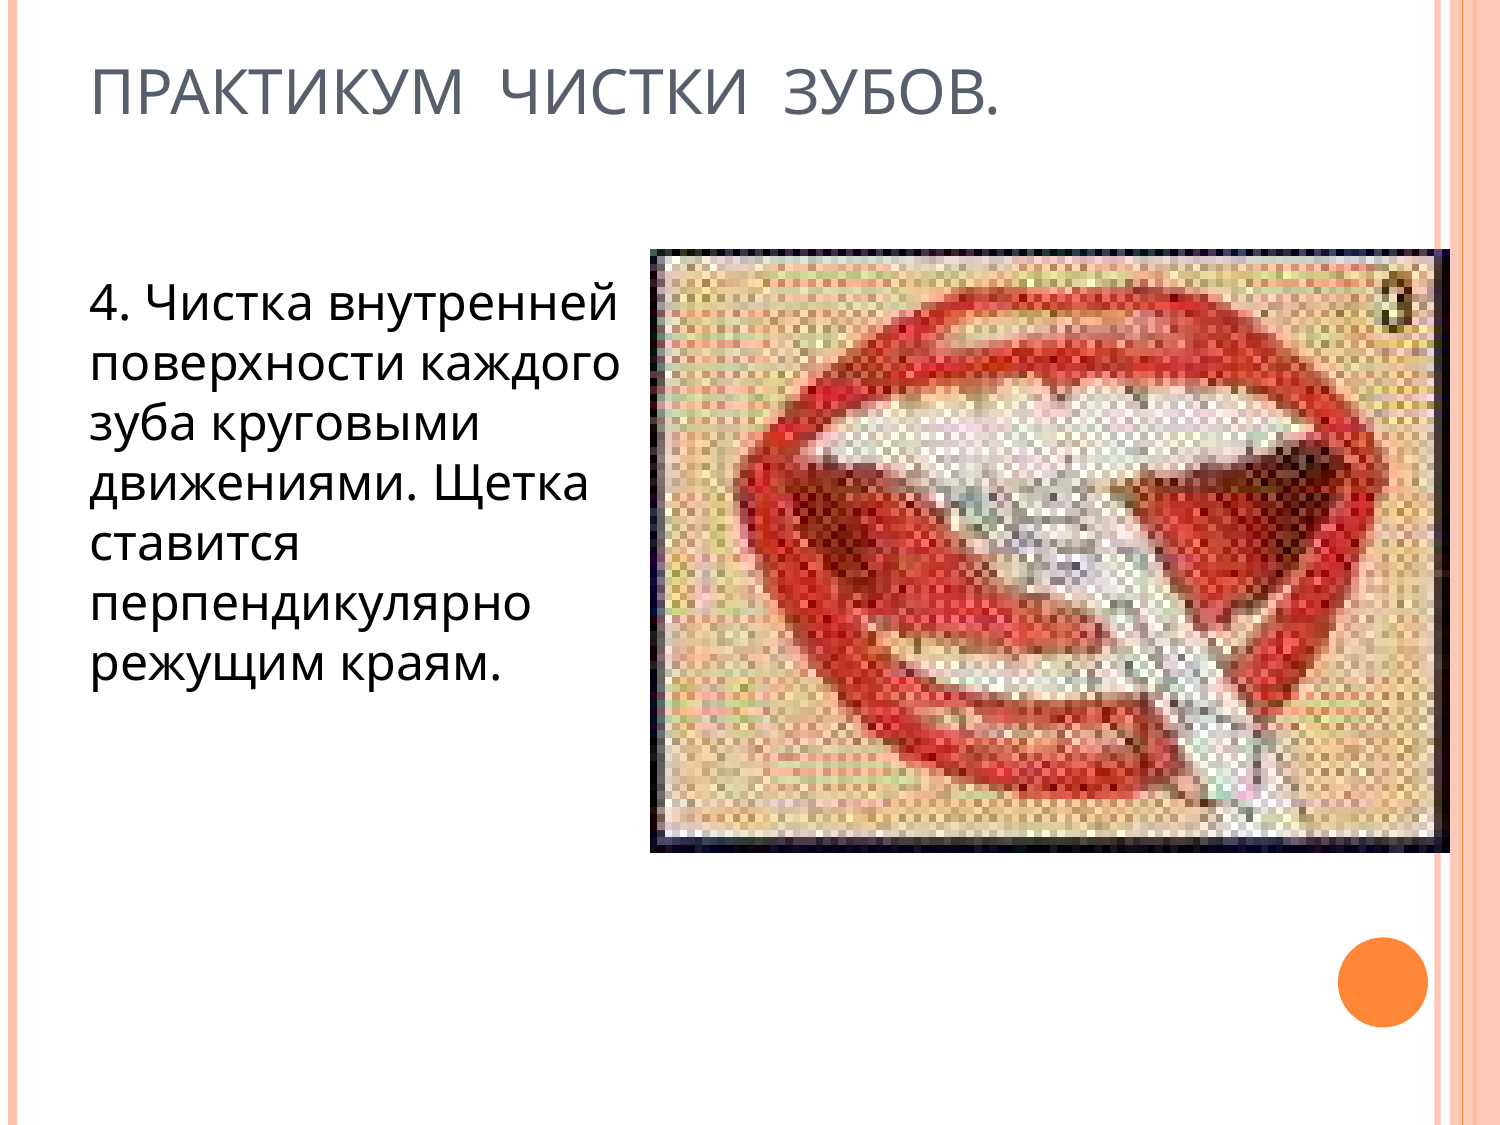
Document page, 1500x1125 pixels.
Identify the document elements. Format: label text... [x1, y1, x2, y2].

title ПРАКТИКУМ ЧИСТКИ ЗУБОВ. [75, 45, 1300, 233]
list 4. Чистка внутренней поверхности каждого зуба круговыми движениями. Щетка ставится перпендикулярно режущим краям. [75, 262, 675, 1013]
picture [650, 249, 1450, 853]
